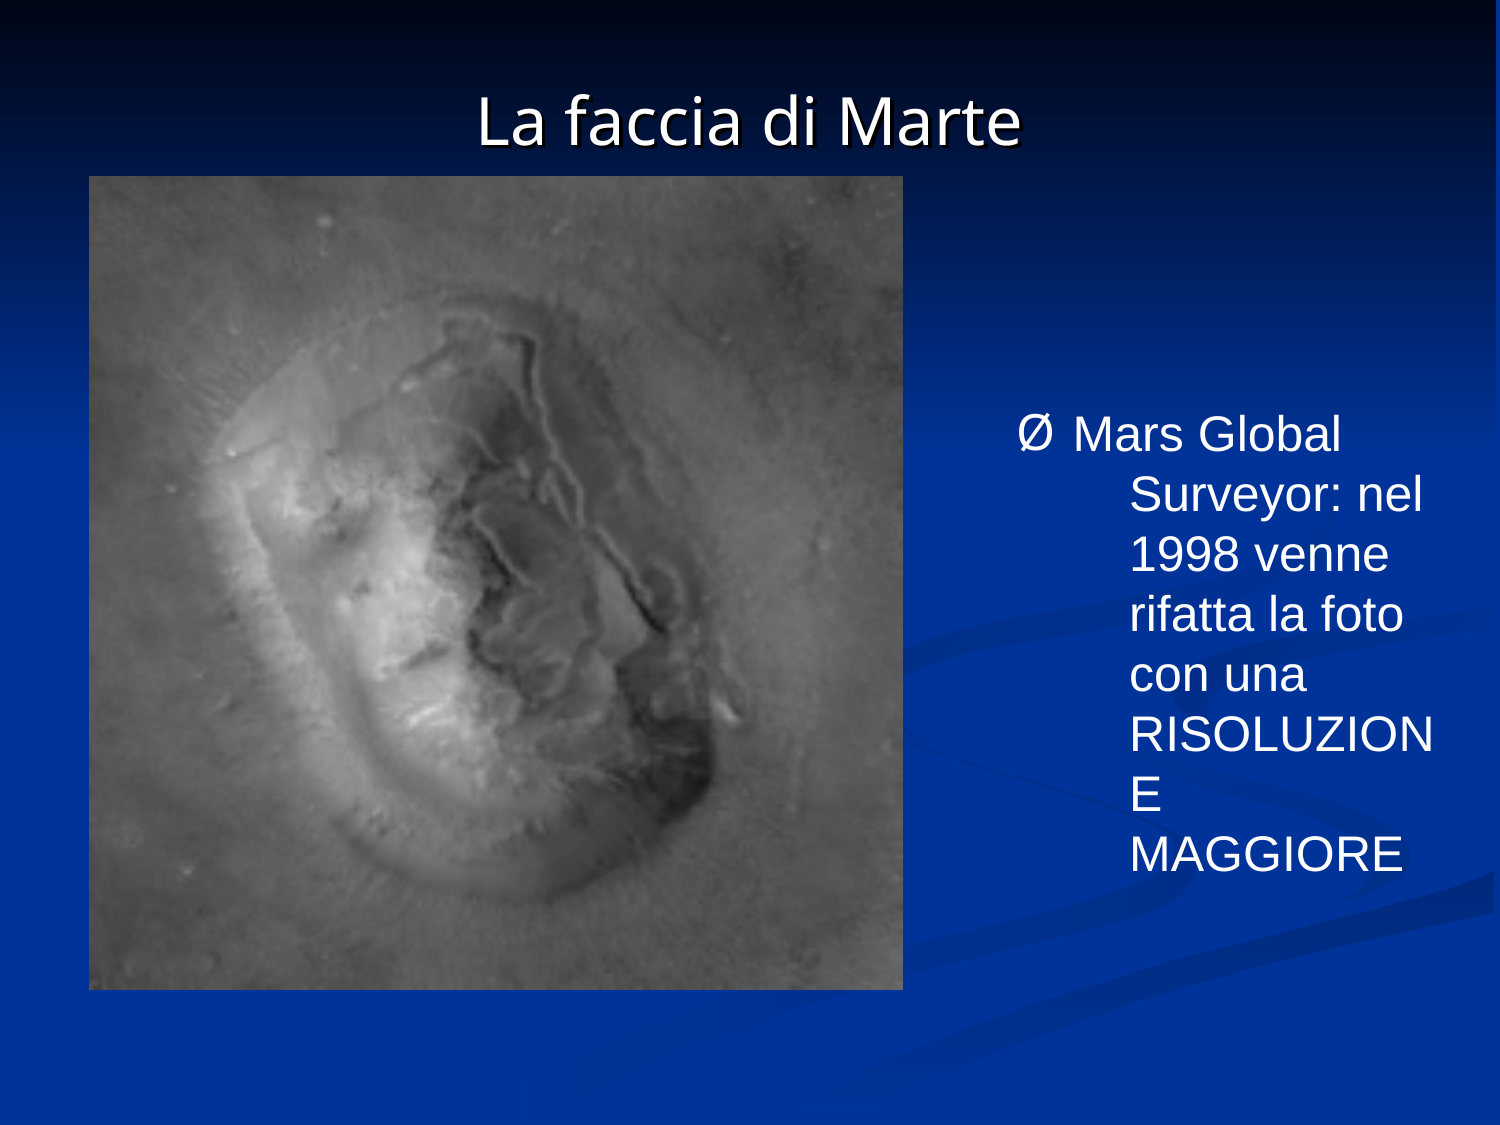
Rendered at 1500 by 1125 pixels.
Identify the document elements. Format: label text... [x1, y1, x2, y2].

picture [89, 176, 903, 991]
text_box La faccia di Marte [35, 70, 1465, 178]
text_box Mars Global Surveyor: nel 1998 venne rifatta la foto con una RISOLUZIONE MAGGIORE [1001, 393, 1465, 834]
